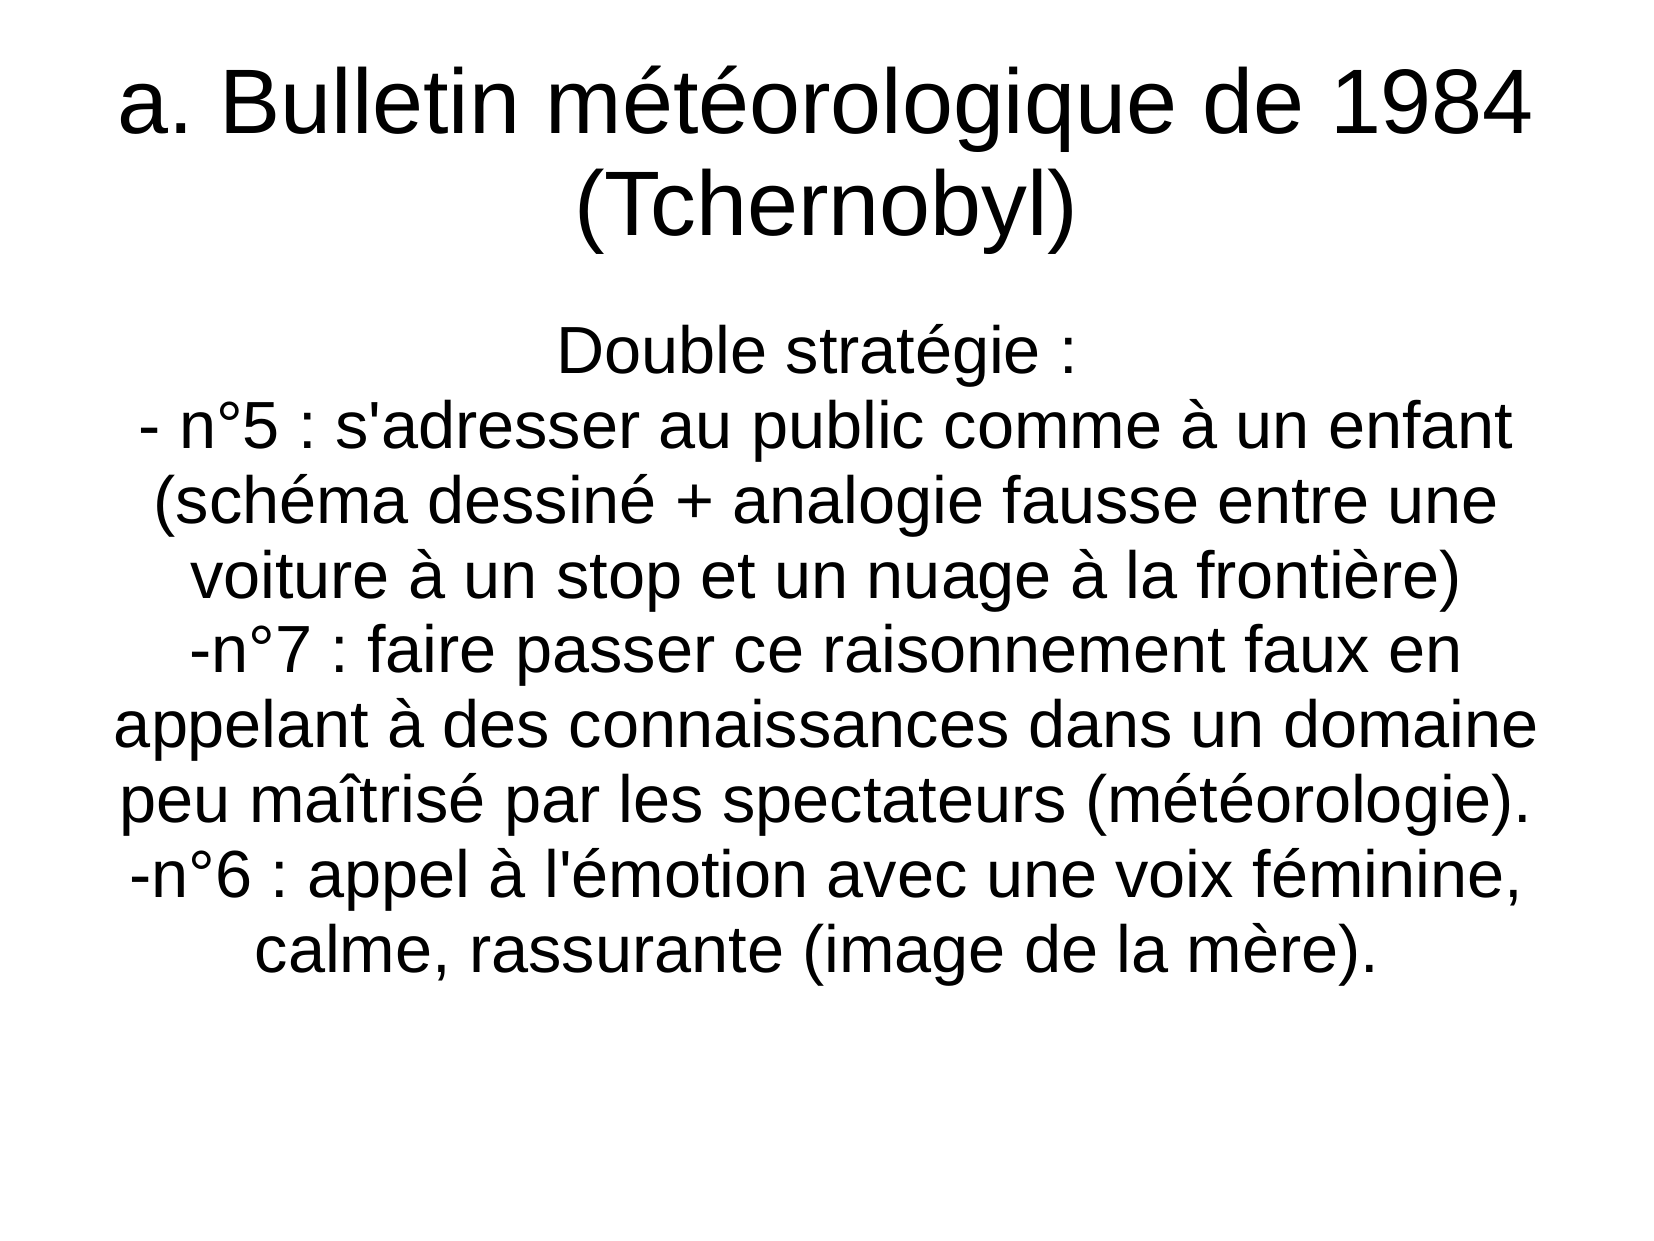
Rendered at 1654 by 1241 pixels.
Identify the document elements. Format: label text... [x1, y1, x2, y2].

title a. Bulletin météorologique de 1984 (Tchernobyl) [82, 49, 1571, 257]
subtitle Double stratégie : - n°5 : s'adresser au public comme à un enfant (schéma dessiné + analogie fausse entre une voiture à un stop et un nuage à la frontière) -n°7 : faire passer ce raisonnement faux en appelant à des connaissances dans un domaine peu maîtrisé par les spectateurs (météorologie). -n°6 : appel à l'émotion avec une voix féminine, calme, rassurante (image de la mère). [82, 290, 1571, 1010]
